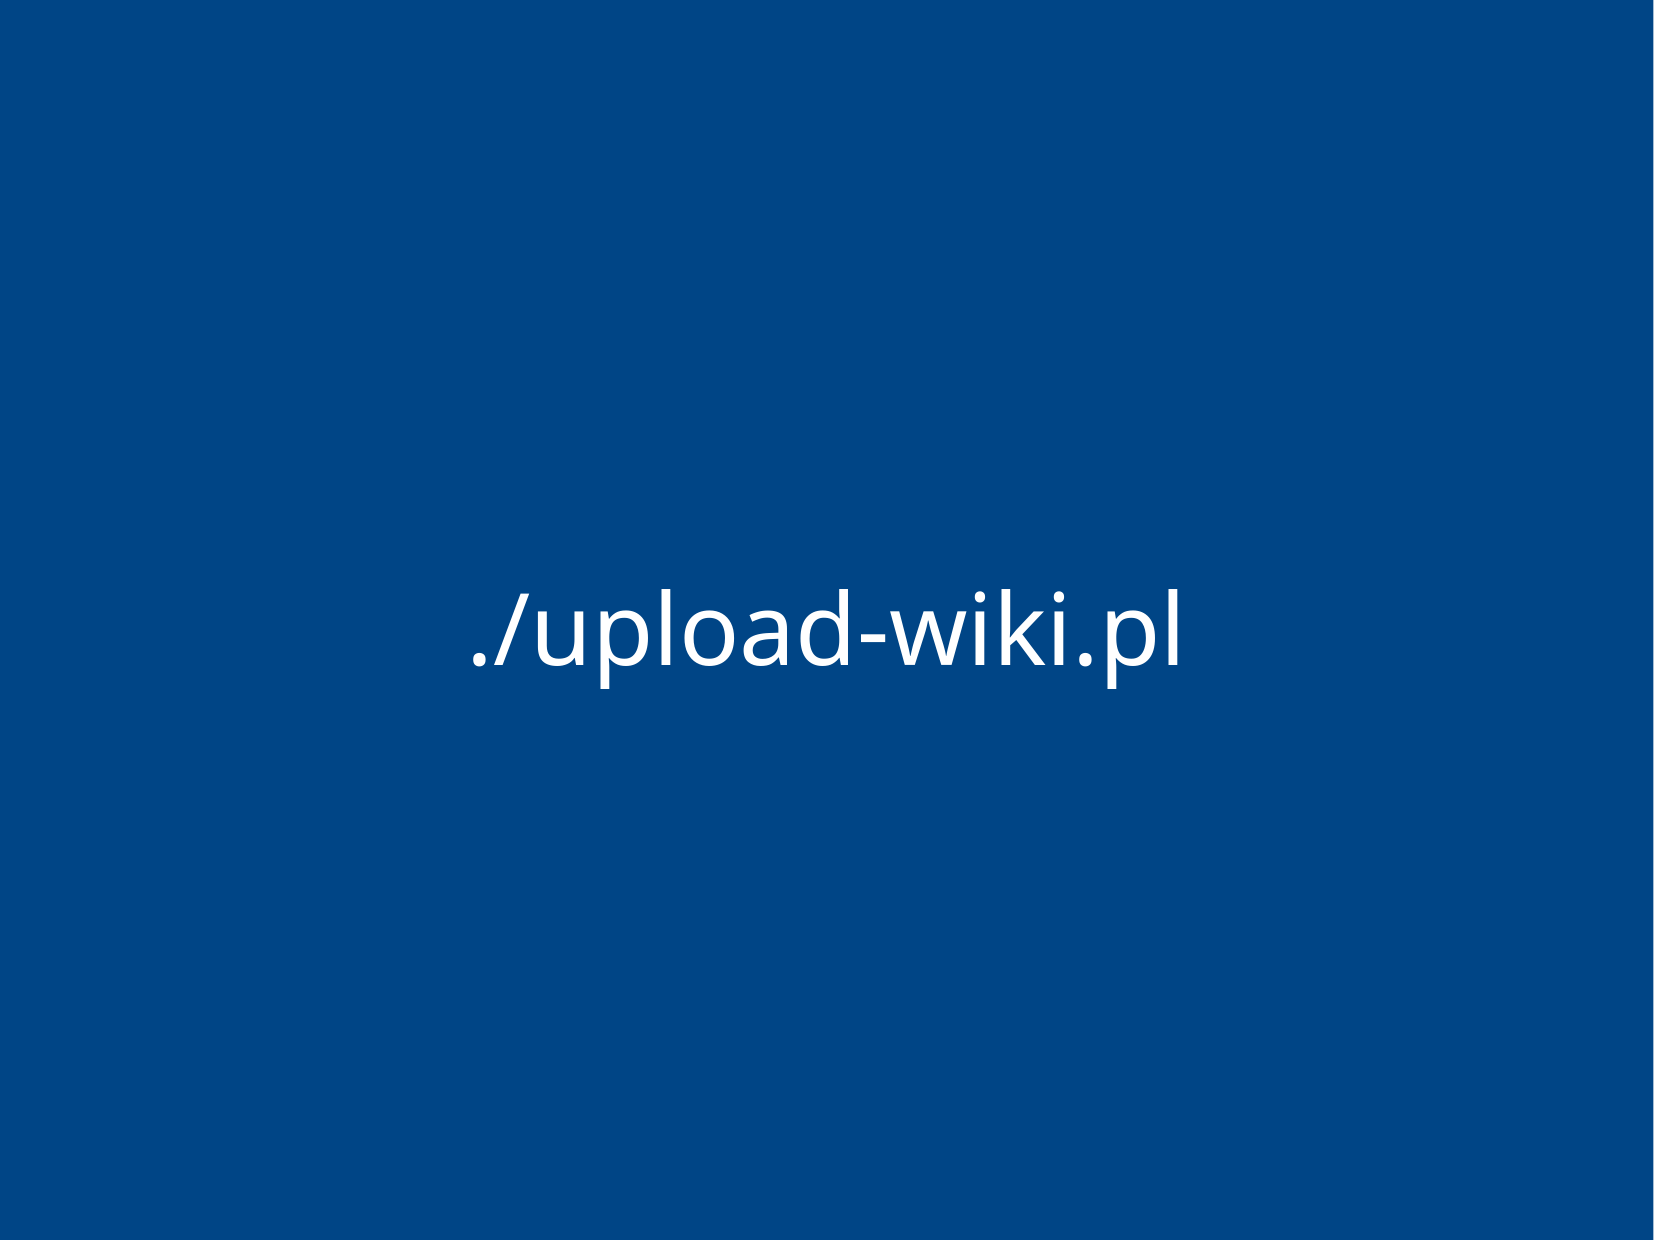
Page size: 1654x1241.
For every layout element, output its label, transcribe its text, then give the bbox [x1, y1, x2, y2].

subtitle ./upload-wiki.pl [23, 35, 1630, 1217]
